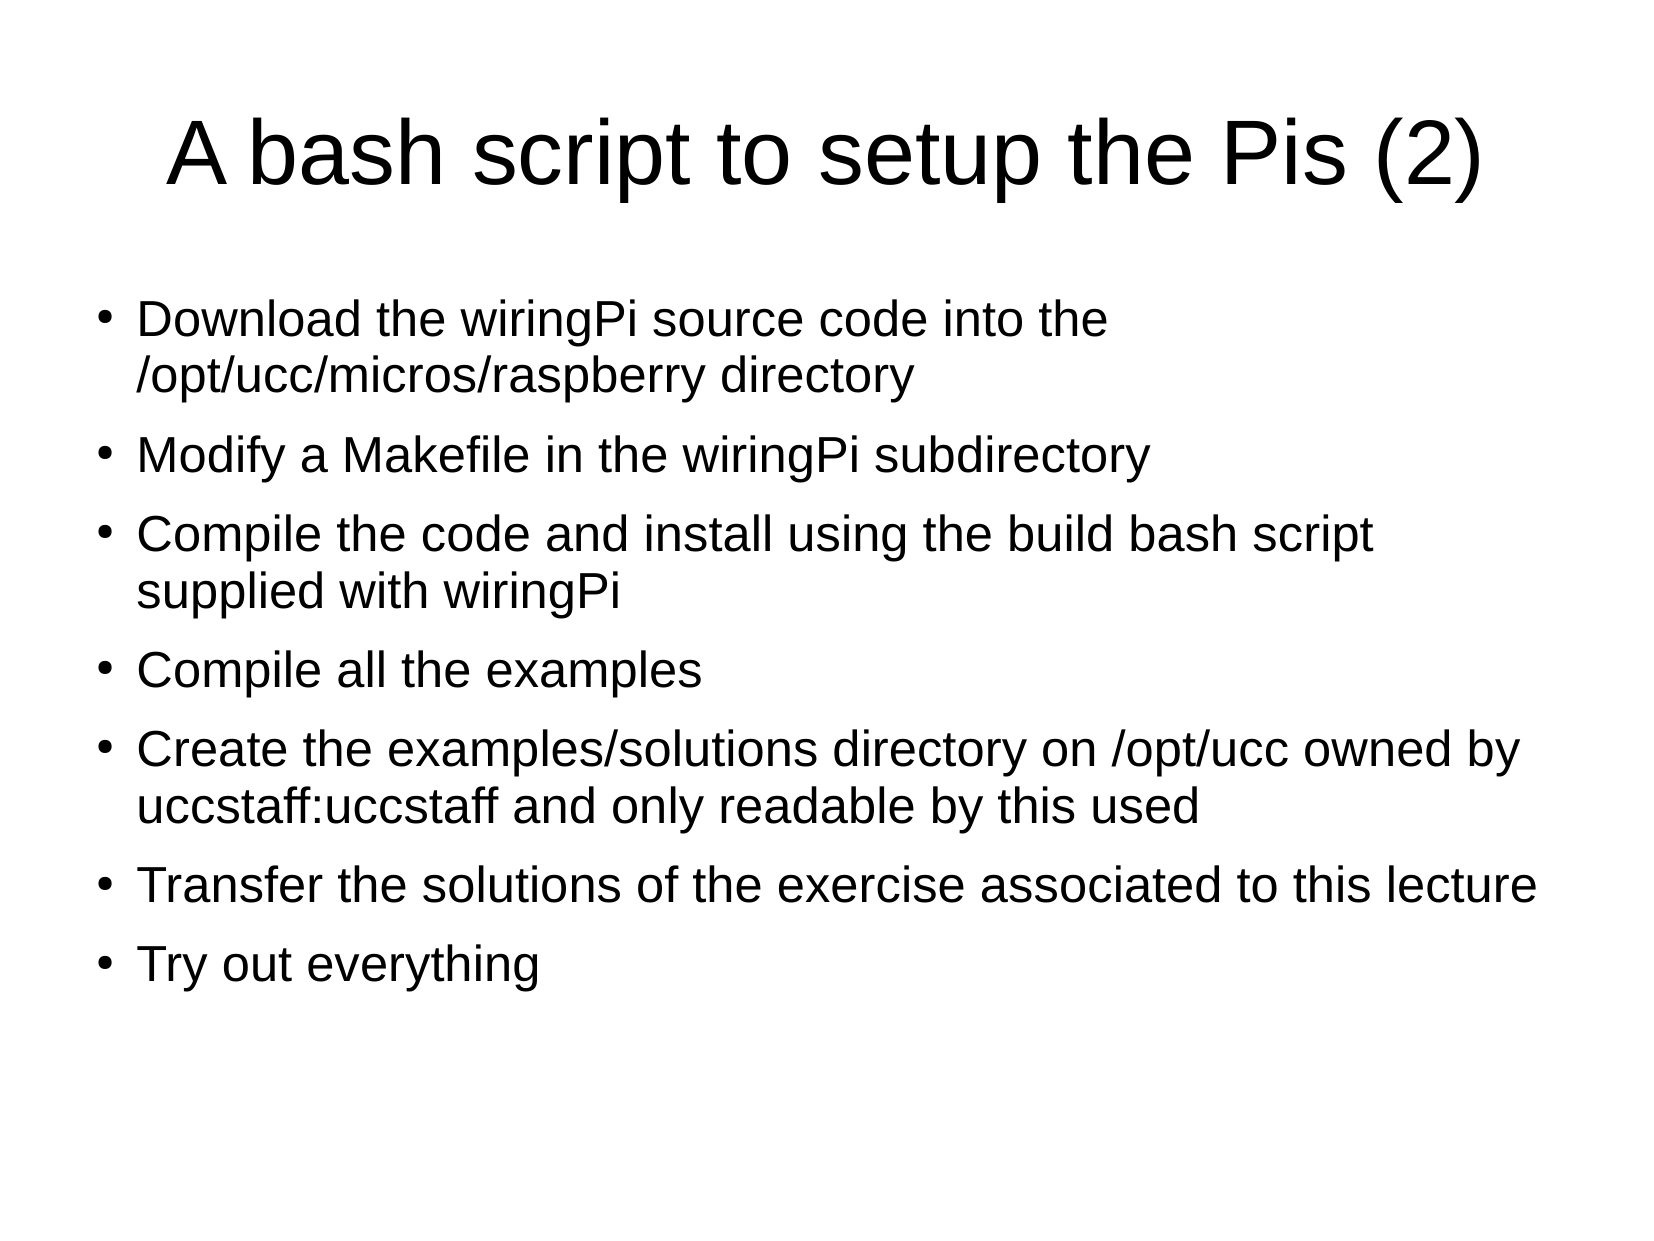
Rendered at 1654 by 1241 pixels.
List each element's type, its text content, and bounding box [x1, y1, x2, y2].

list Download the wiringPi source code into the /opt/ucc/micros/raspberry directory Modify a Makefile in the wiringPi subdirectory Compile the code and install using the build bash script supplied with wiringPi Compile all the examples Create the examples/solutions directory on /opt/ucc owned by uccstaff:uccstaff and only readable by this used Transfer the solutions of the exercise associated to this lecture Try out everything [82, 290, 1571, 1010]
title A bash script to setup the Pis (2) [82, 49, 1571, 257]
